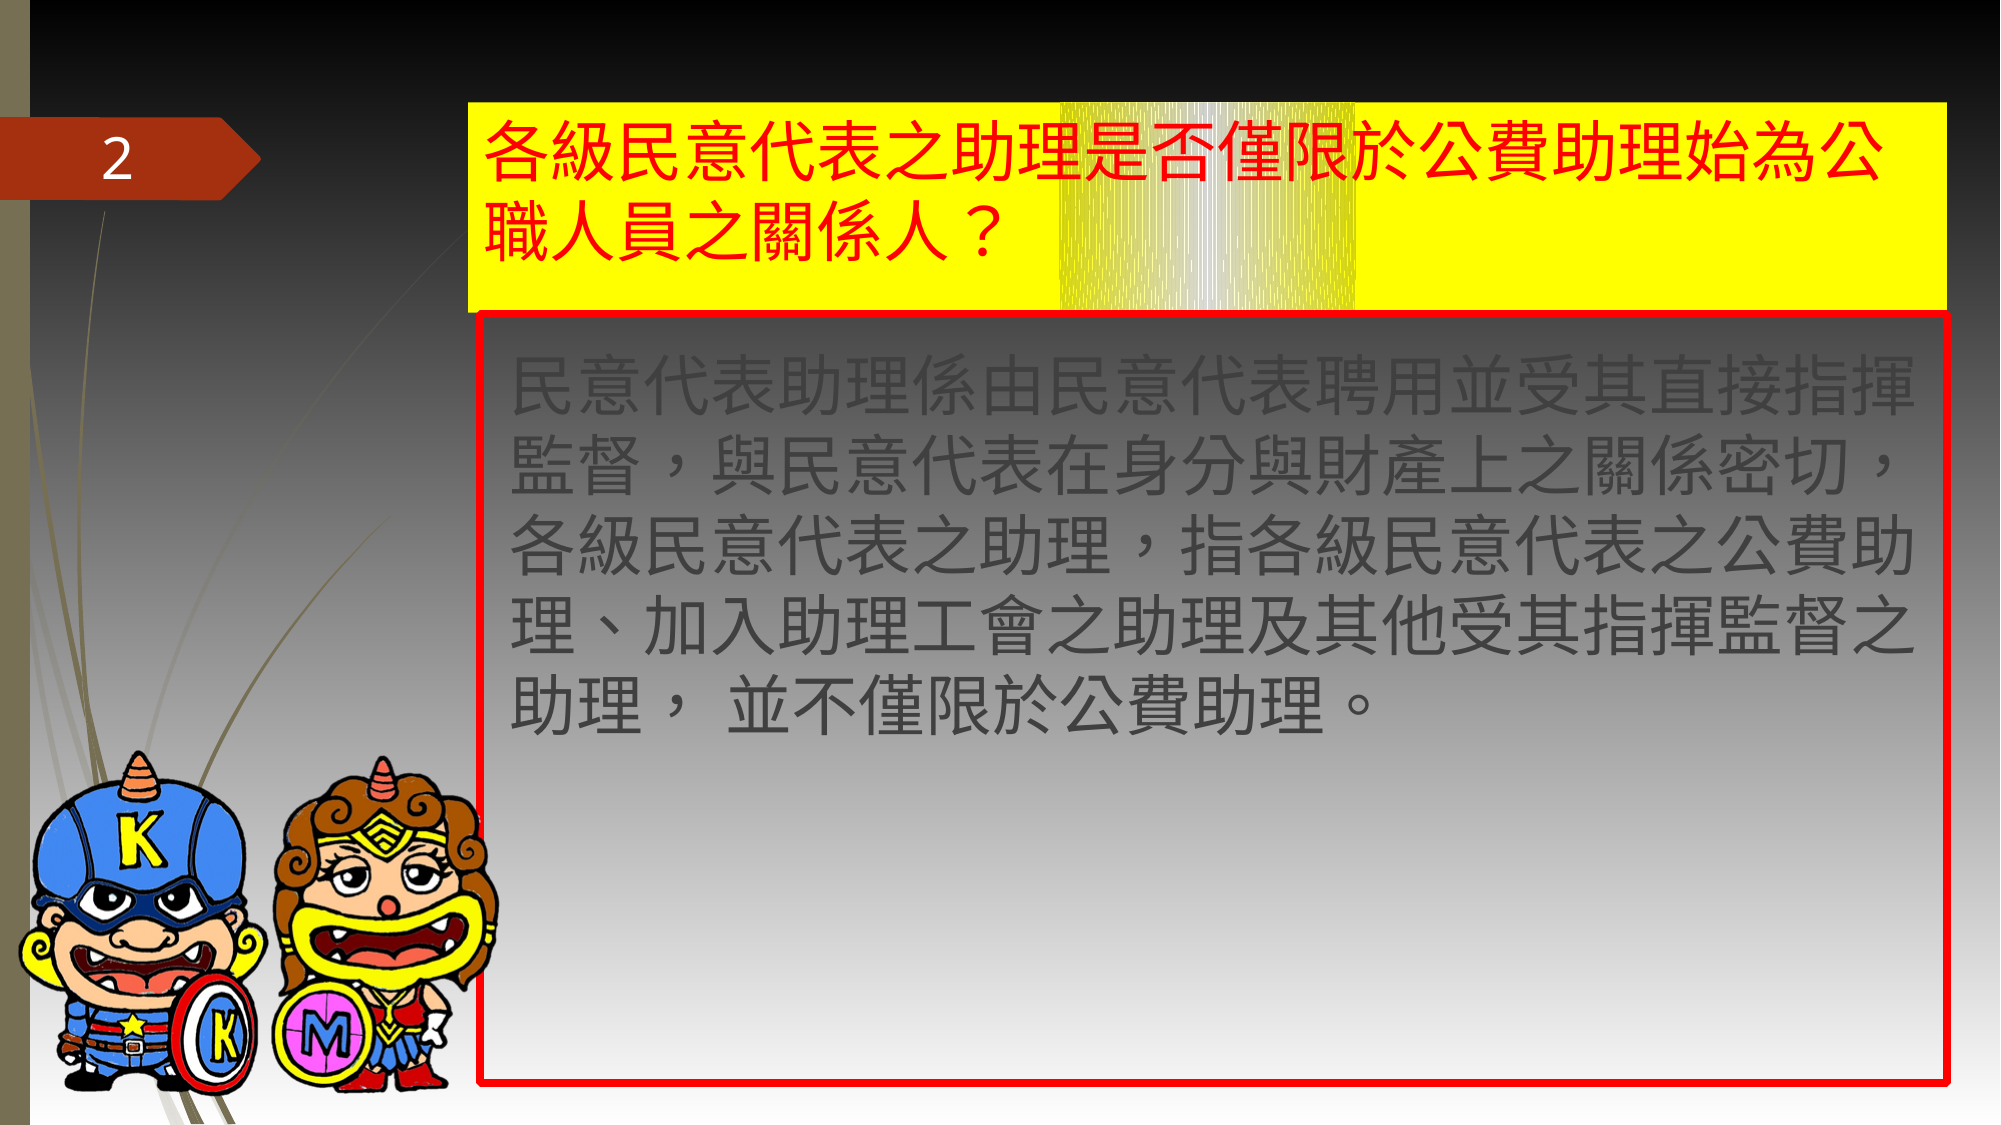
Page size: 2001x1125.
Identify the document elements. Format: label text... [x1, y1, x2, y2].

title 各級民意代表之助理是否僅限於公費助理始為公職人員之關係人？ [468, 102, 1947, 313]
picture [0, 745, 510, 1101]
list 民意代表助理係由民意代表聘用並受其直接指揮監督，與民意代表在身分與財產上之關係密切，各級民意代表之助理，指各級民意代表之公費助理、加入助理工會之助理及其他受其指揮監督之助理， 並不僅限於公費助理。 [480, 313, 1947, 1084]
text_box 2 [86, 114, 199, 199]
